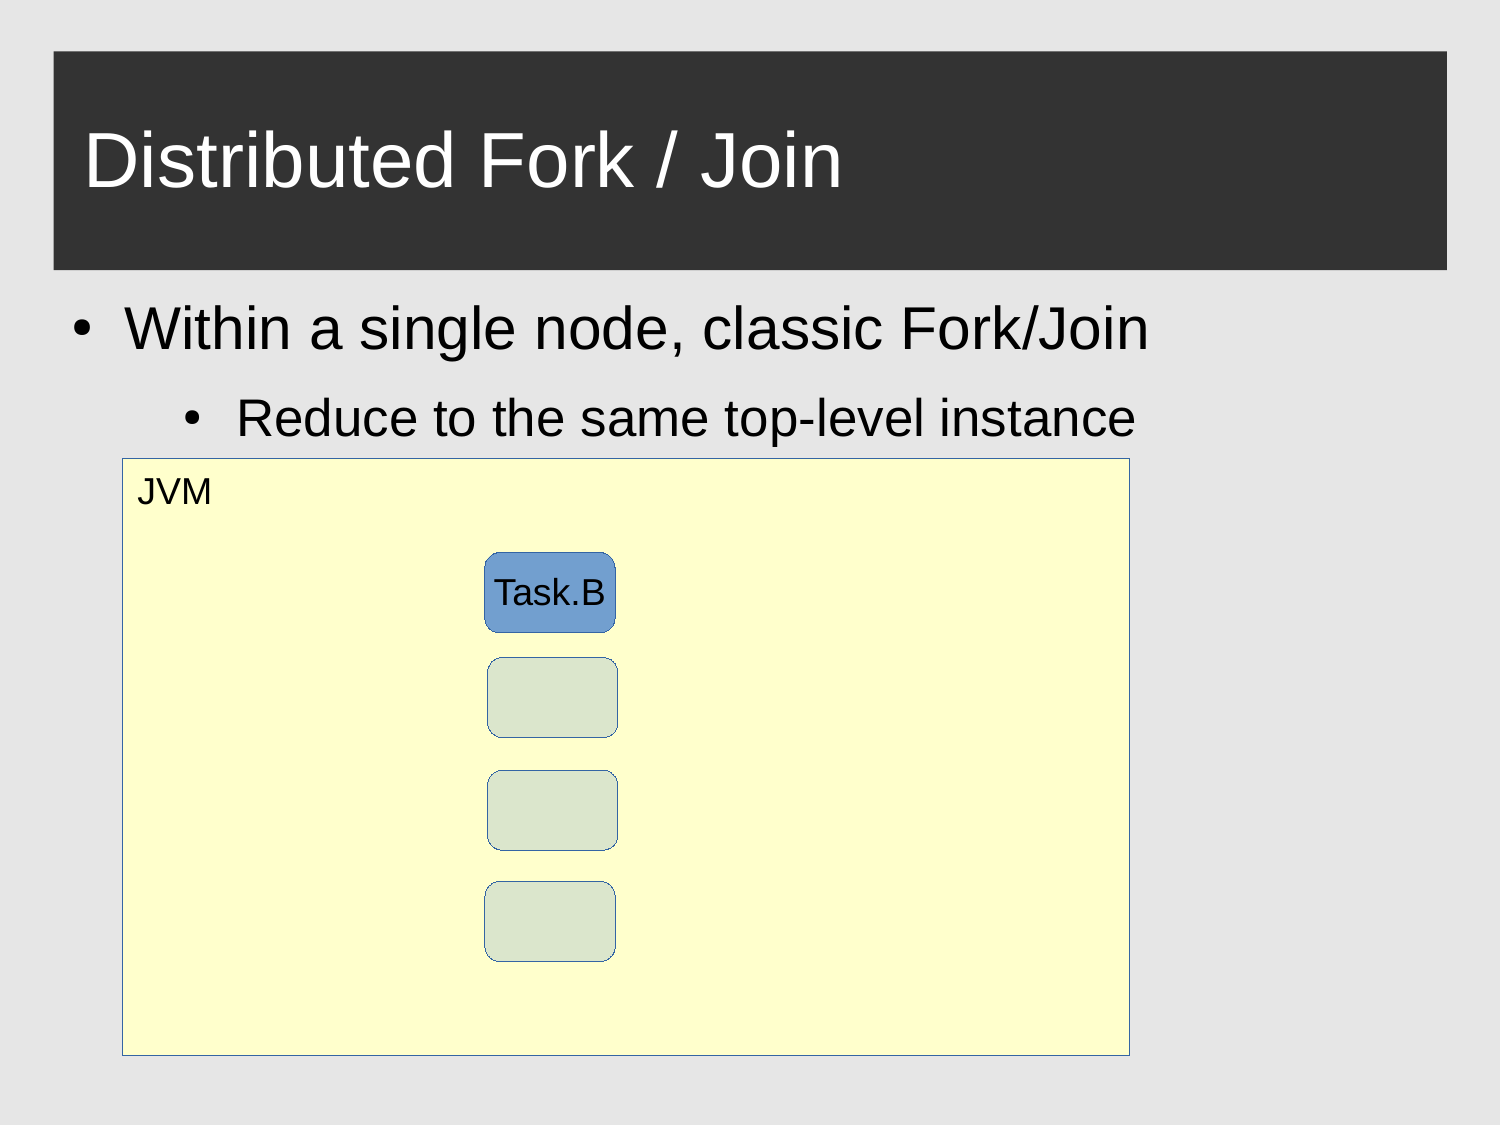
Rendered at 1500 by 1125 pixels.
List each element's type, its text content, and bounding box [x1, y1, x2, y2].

text_box [122, 991, 1130, 1056]
text_box [487, 657, 618, 738]
text_box [487, 770, 618, 851]
list Within a single node, classic Fork/Join Reduce to the same top-level instance [53, 294, 1447, 991]
text_box [484, 881, 616, 962]
text_box Task.B [484, 552, 616, 633]
title Distributed Fork / Join [53, 51, 1447, 271]
